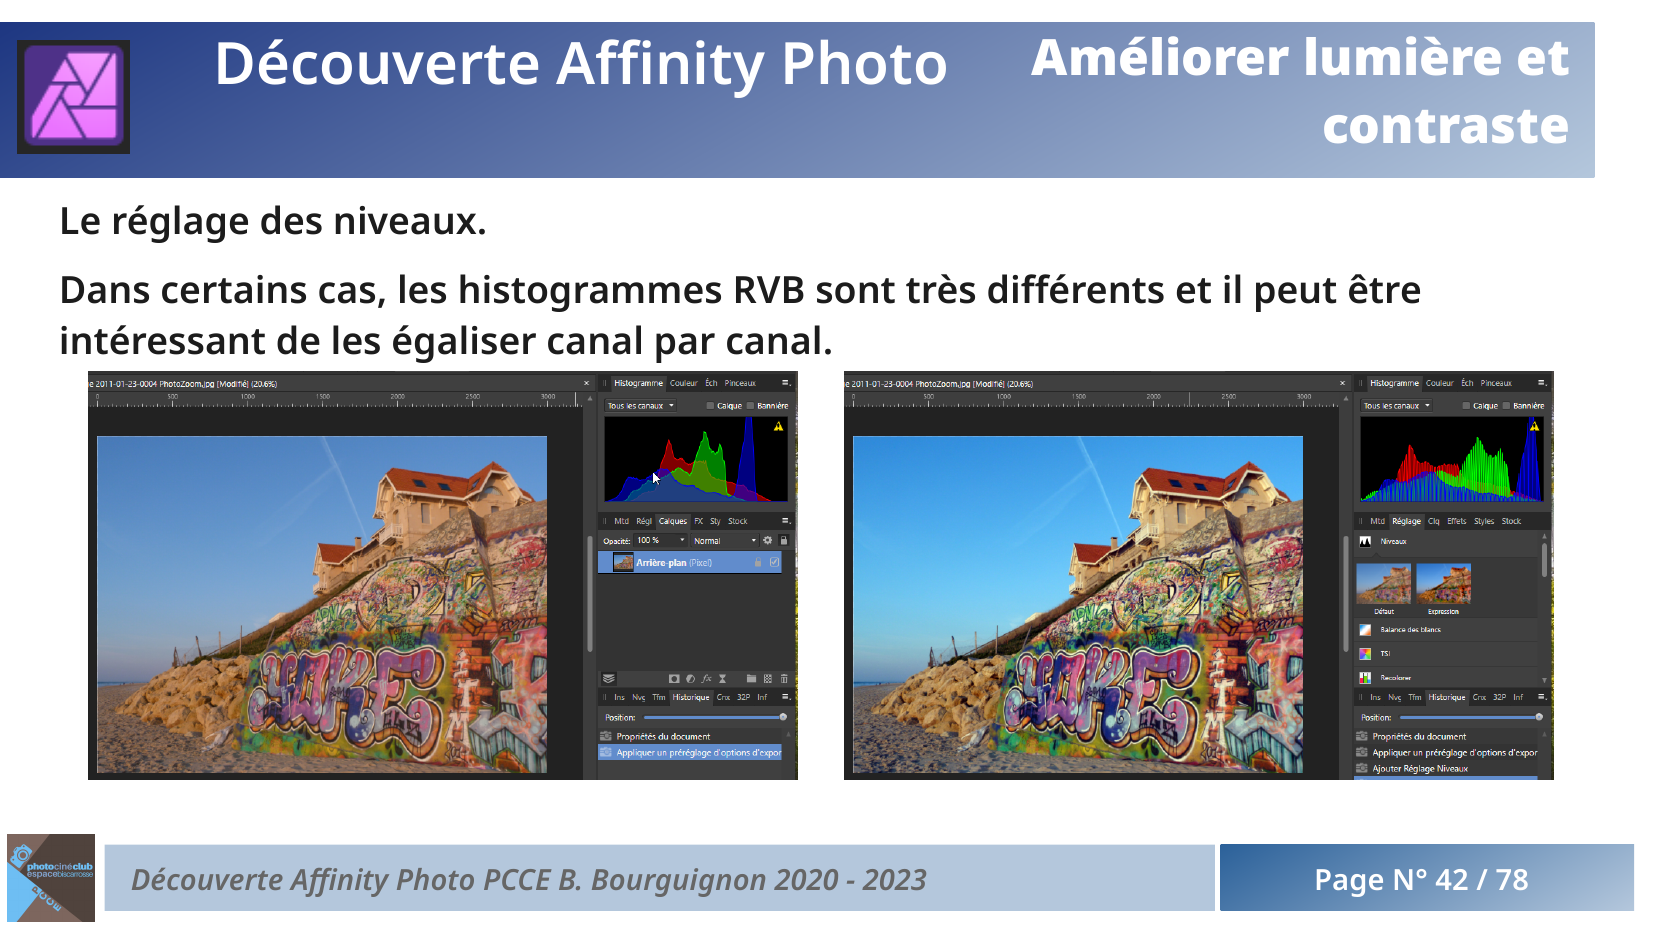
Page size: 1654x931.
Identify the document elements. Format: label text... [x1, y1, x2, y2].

picture [844, 371, 1554, 780]
picture [17, 40, 130, 154]
picture [88, 371, 798, 780]
picture [7, 834, 95, 922]
title Améliorer lumière et contraste [874, 47, 1571, 158]
list Le réglage des niveaux. Dans certains cas, les histogrammes RVB sont très différents et il peut être intéressant de les égaliser canal par canal. [59, 194, 1548, 802]
